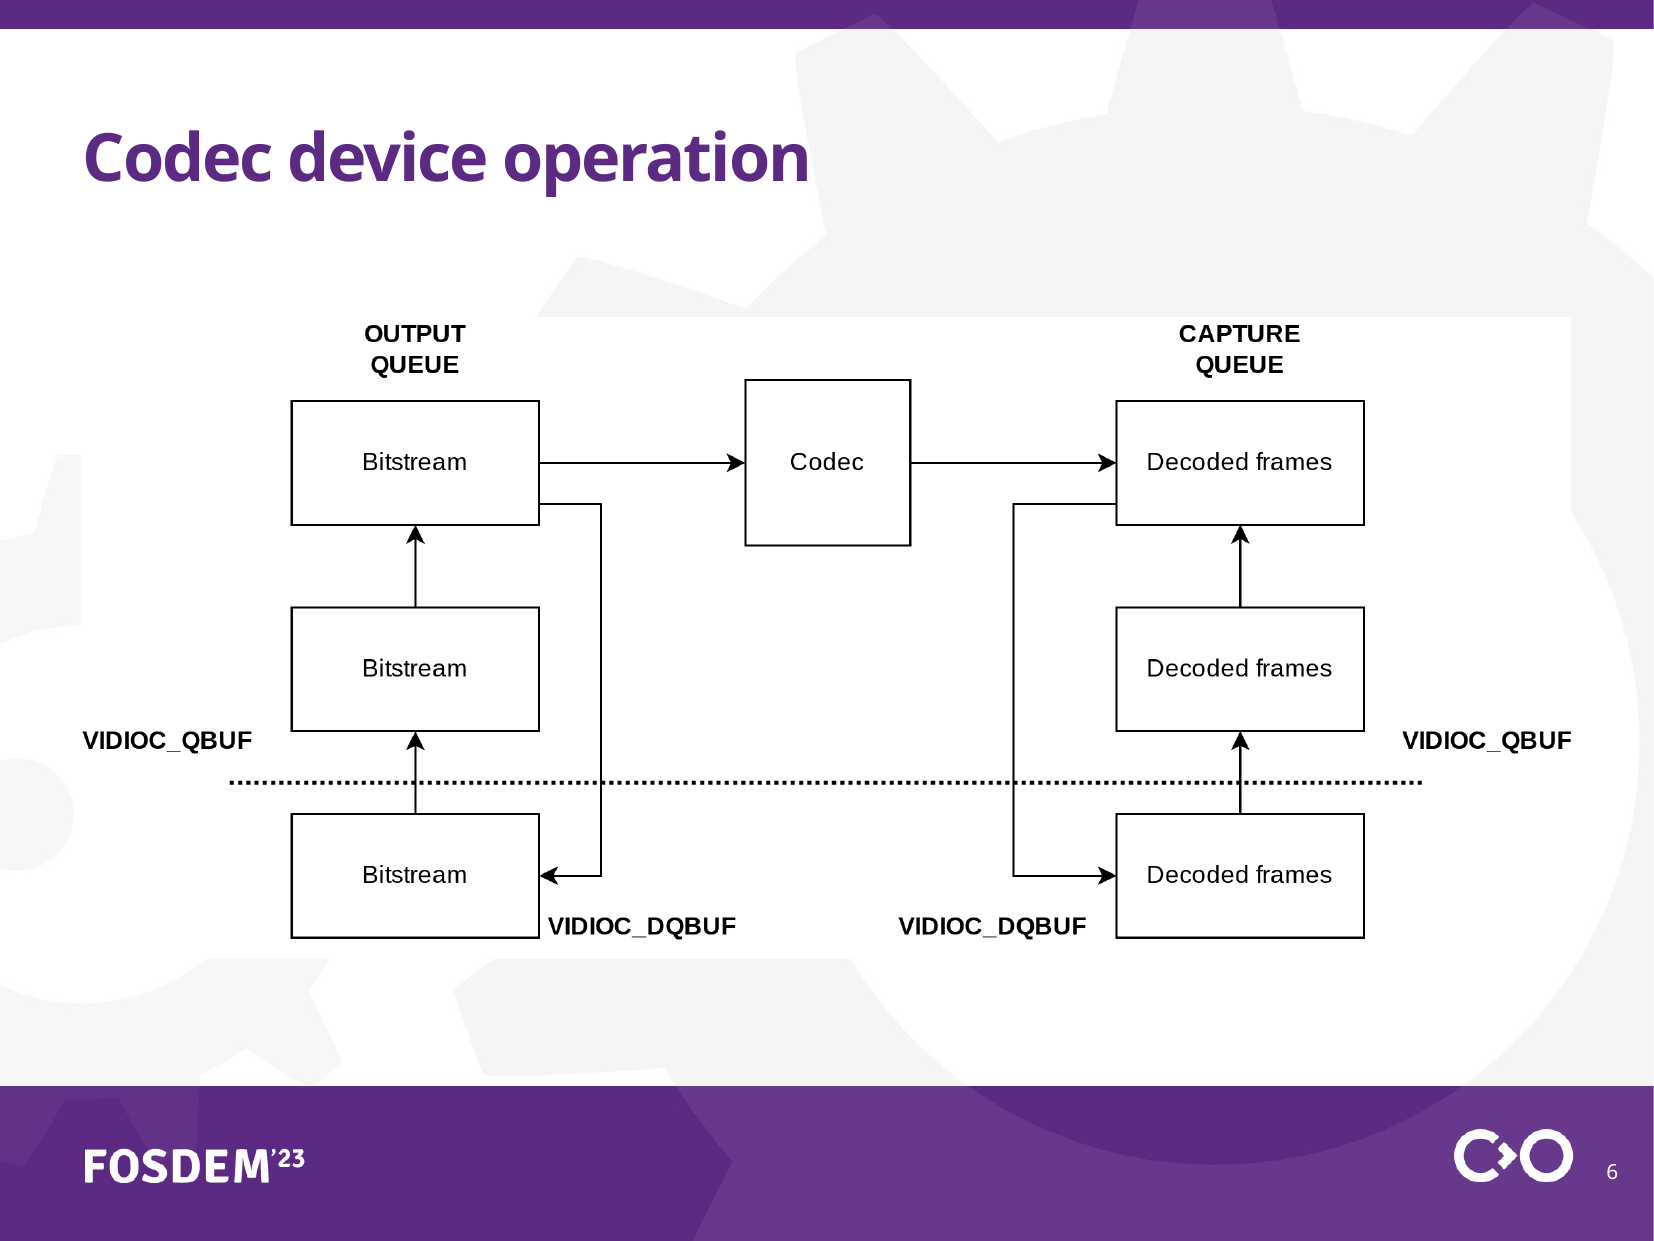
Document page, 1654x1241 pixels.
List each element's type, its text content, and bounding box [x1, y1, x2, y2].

picture [0, 0, 1654, 1241]
title Codec device operation [82, 47, 1571, 201]
